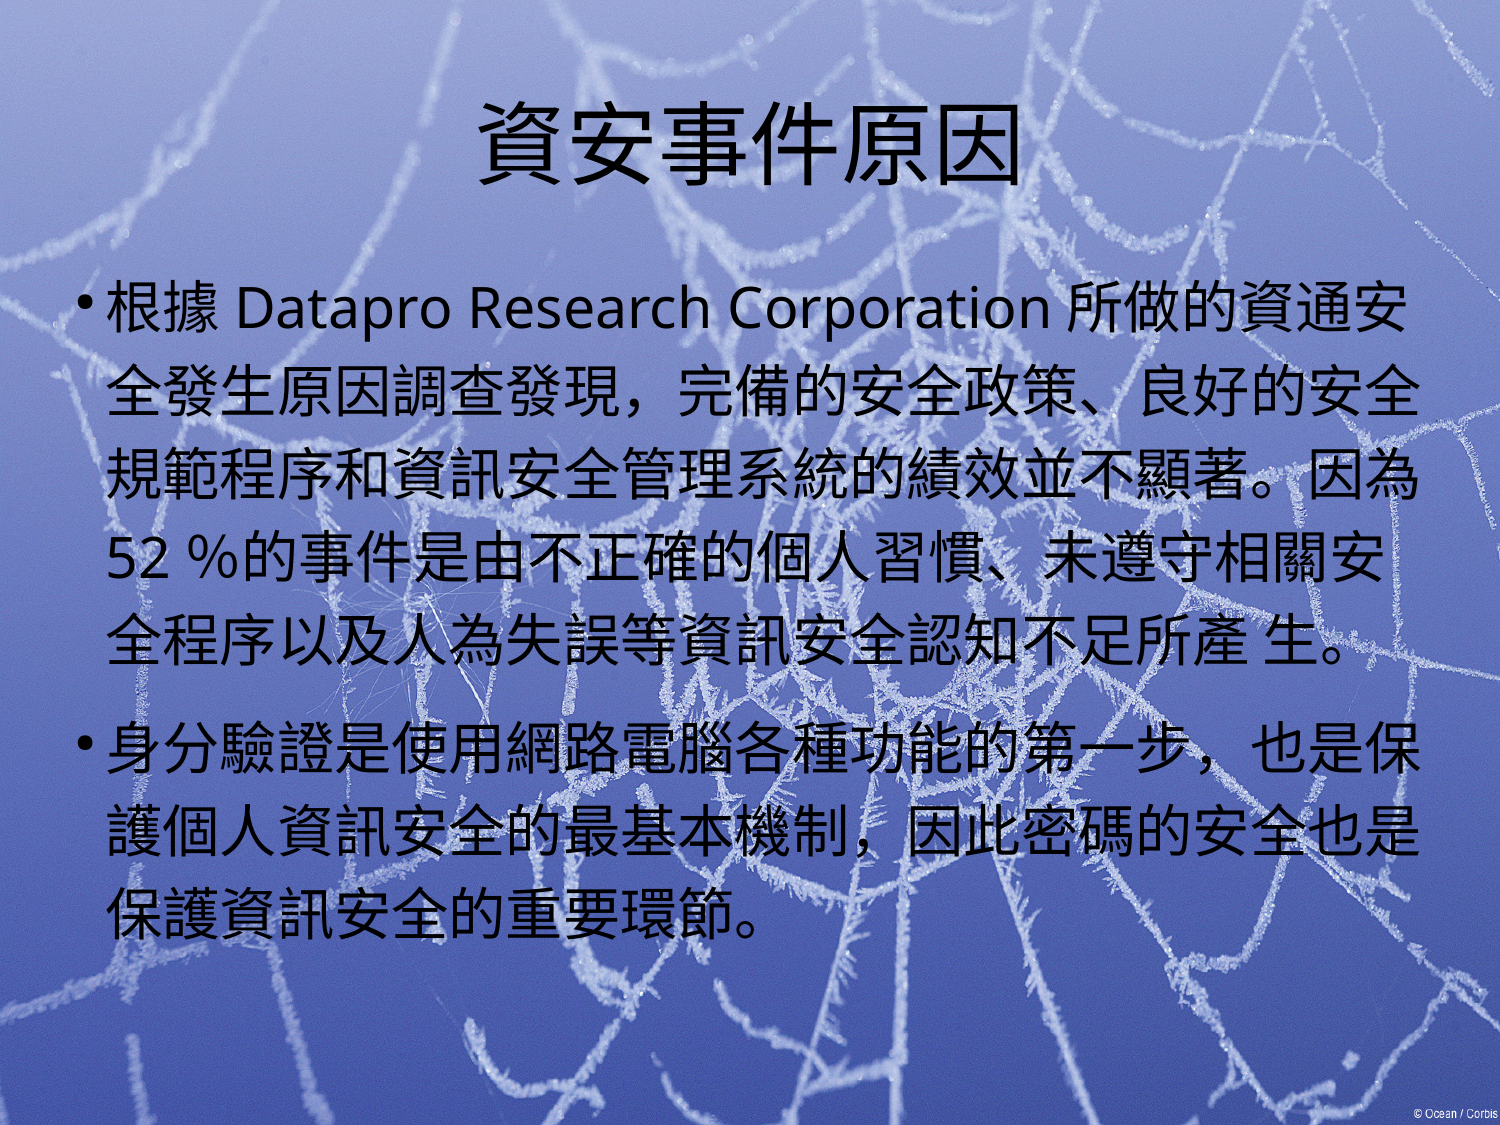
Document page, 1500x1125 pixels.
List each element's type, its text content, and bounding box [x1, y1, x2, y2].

list 根據Datapro Research Corporation所做的資通安全發生原因調查發現，完備的安全政策、良好的安全規範程序和資訊安全管理系統的績效並不顯著。因為52％的事件是由不正確的個人習慣、未遵守相關安全程序以及人為失誤等資訊安全認知不足所產 生。 身分驗證是使用網路電腦各種功能的第一步，也是保護個人資訊安全的最基本機制，因此密碼的安全也是保護資訊安全的重要環節。 [75, 262, 1425, 1005]
picture [0, 0, 1500, 1125]
title 資安事件原因 [75, 45, 1425, 233]
